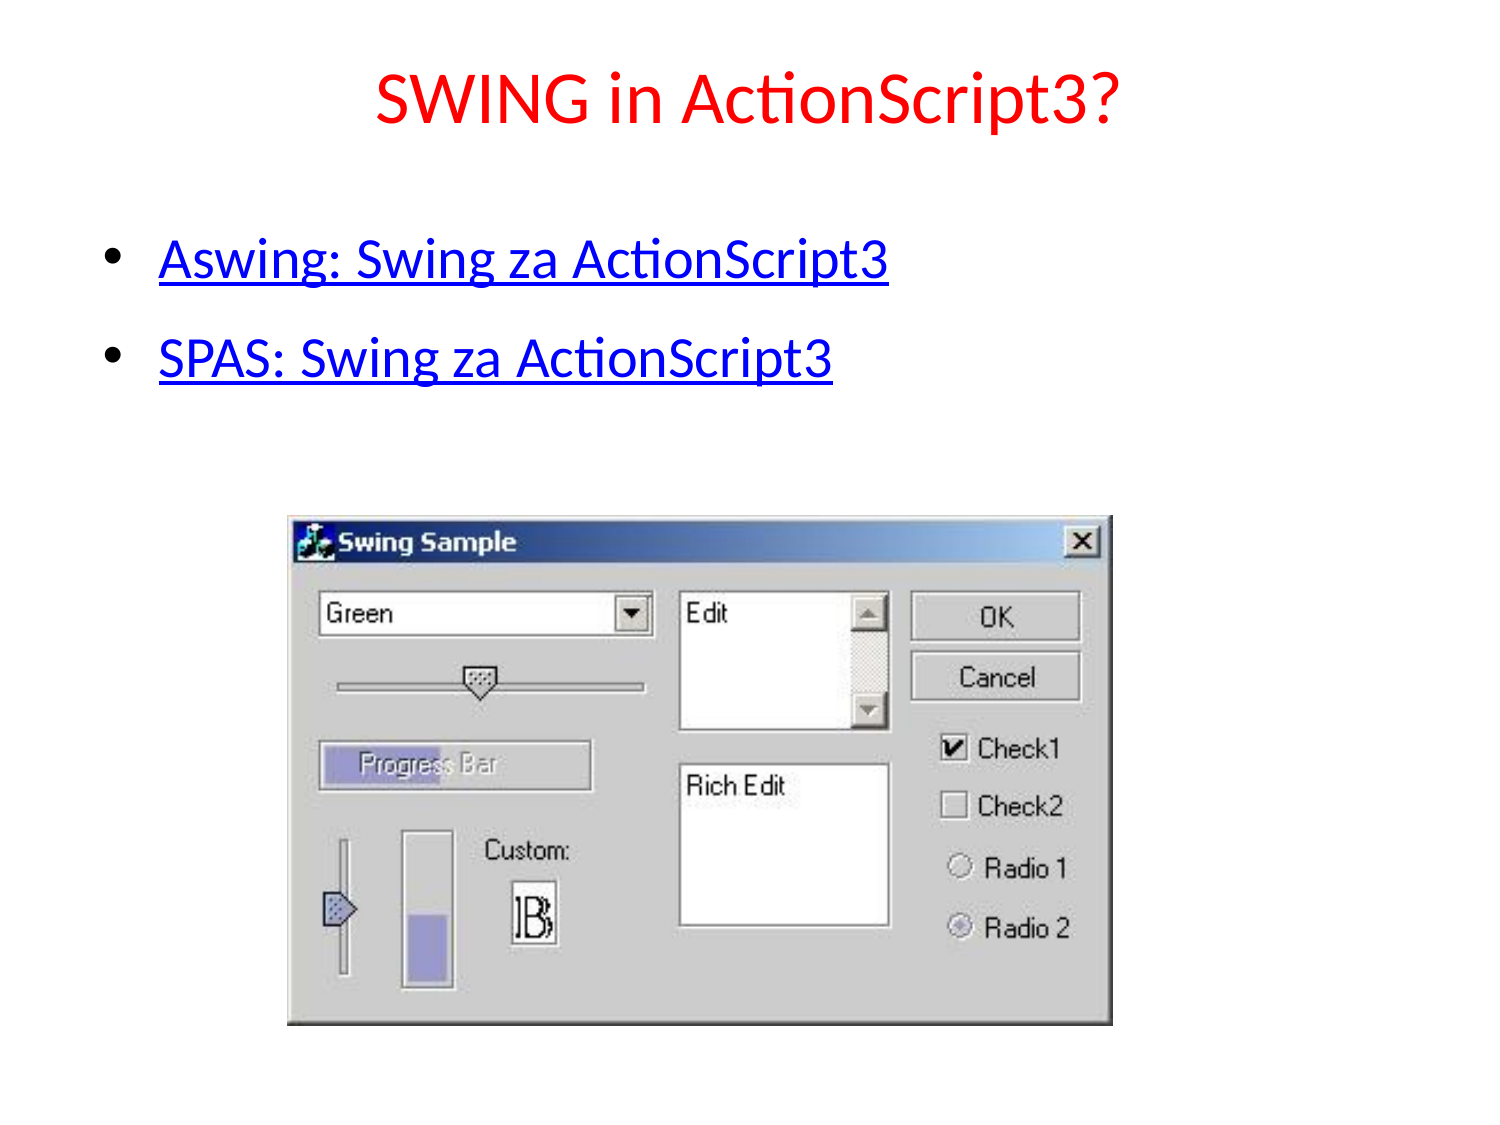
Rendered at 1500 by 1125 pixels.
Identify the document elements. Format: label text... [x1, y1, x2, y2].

title SWING in ActionScript3? [75, 0, 1425, 188]
picture [287, 515, 1113, 1026]
list Aswing: Swing za ActionScript3 SPAS: Swing za ActionScript3 [87, 212, 1438, 425]
